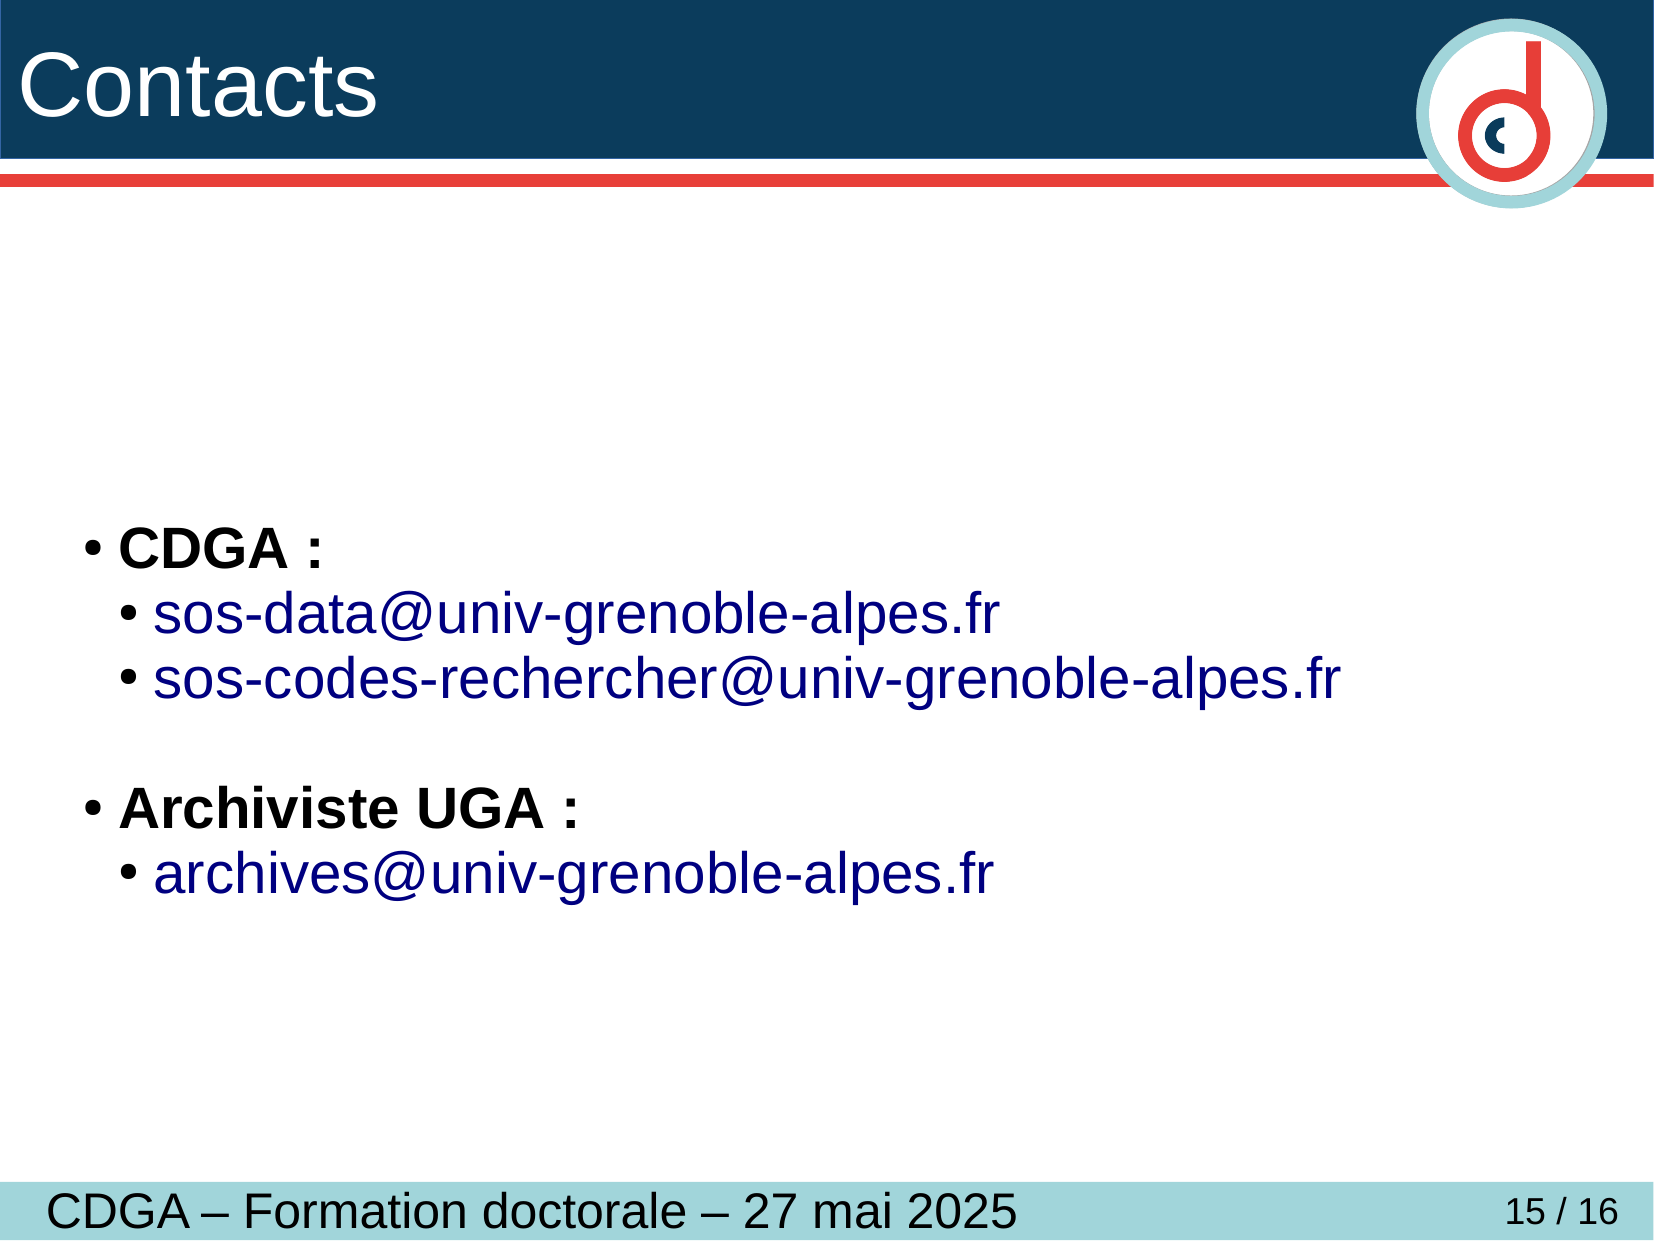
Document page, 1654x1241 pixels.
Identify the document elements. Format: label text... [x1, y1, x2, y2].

title Contacts [17, 11, 1412, 159]
subtitle CDGA : sos-data@univ-grenoble-alpes.fr sos-codes-rechercher@univ-grenoble-alpes.fr Archiviste UGA : archives@univ-grenoble-alpes.fr [82, 238, 1571, 1185]
